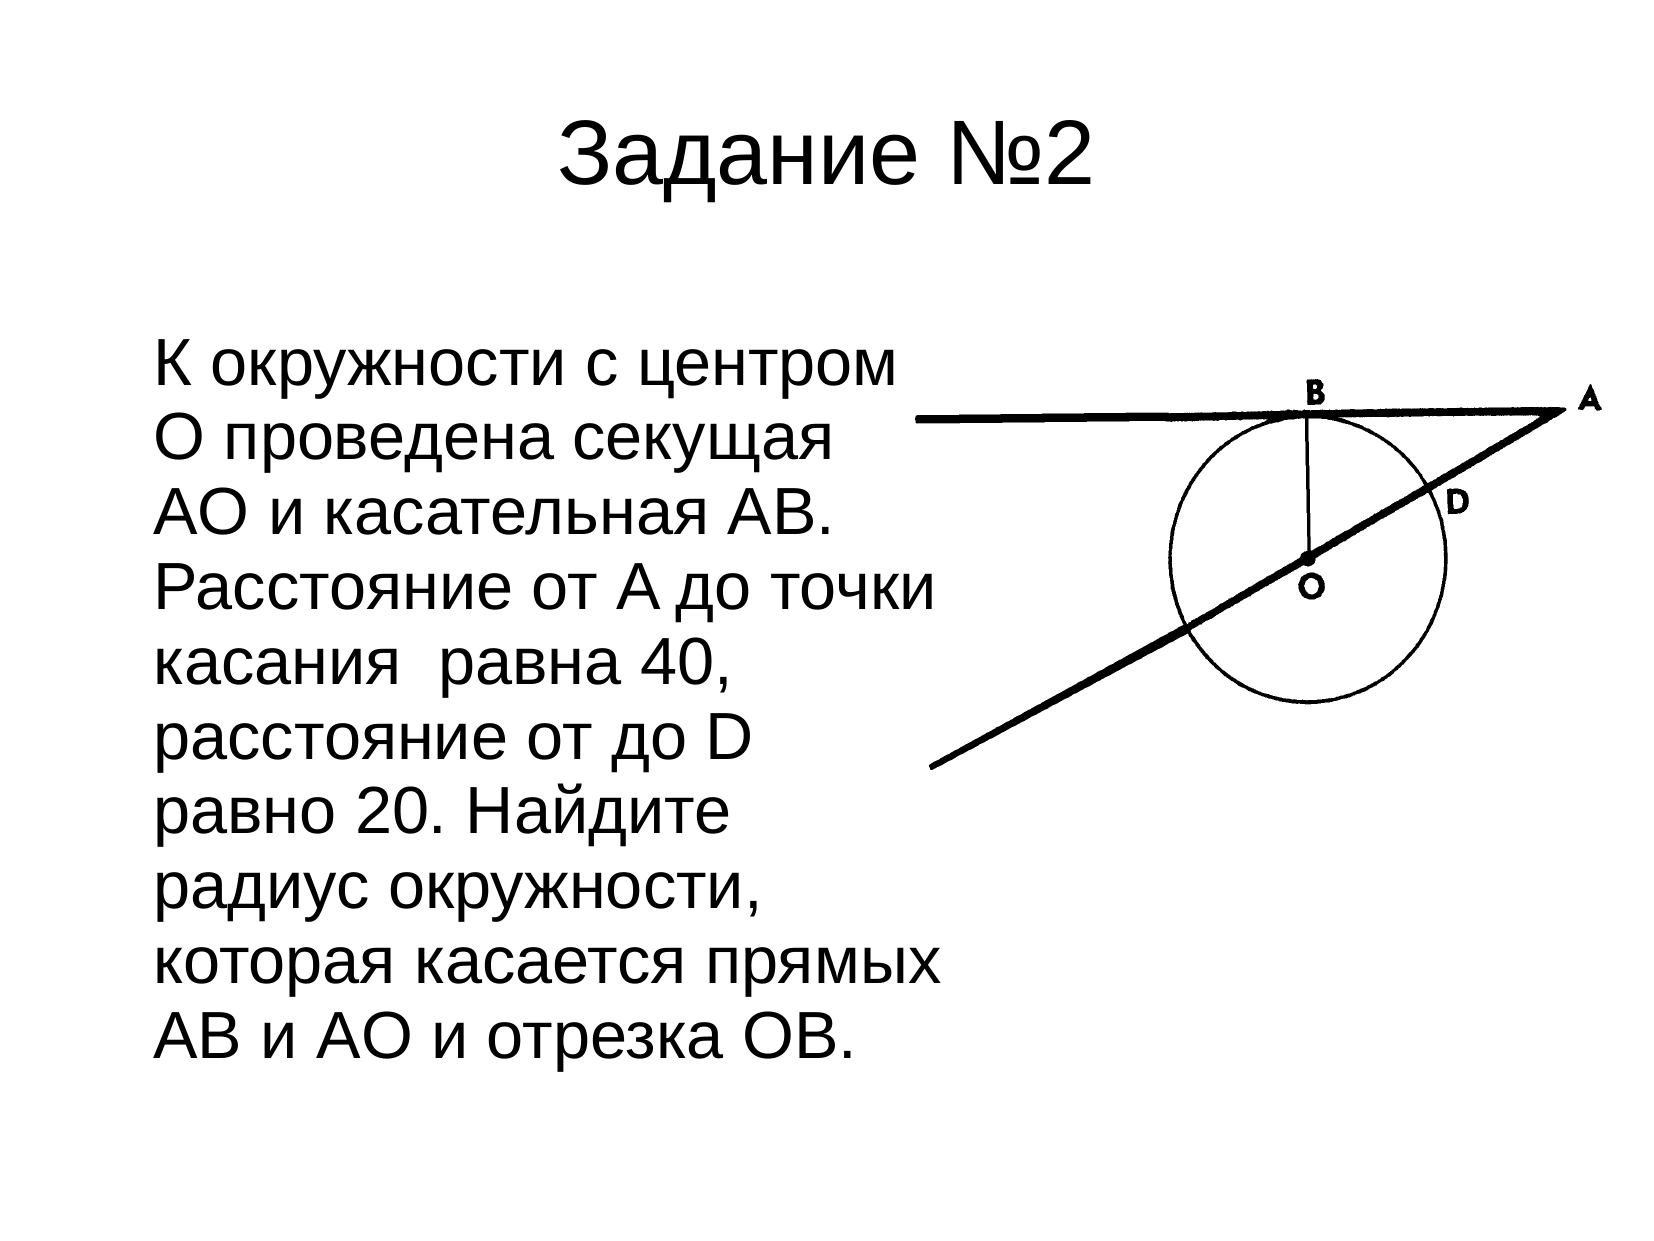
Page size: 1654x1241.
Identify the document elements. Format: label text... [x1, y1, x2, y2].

title Задание №2 [82, 49, 1571, 257]
picture [945, 339, 1654, 901]
list К окружности с центром O проведена секущая AO и касательная AB. Расстояние от A до точки касания равна 40, расстояние от до D равно 20. Найдите радиус окружности, которая касается прямых AB и AO и отрезка OB. [82, 324, 945, 1109]
